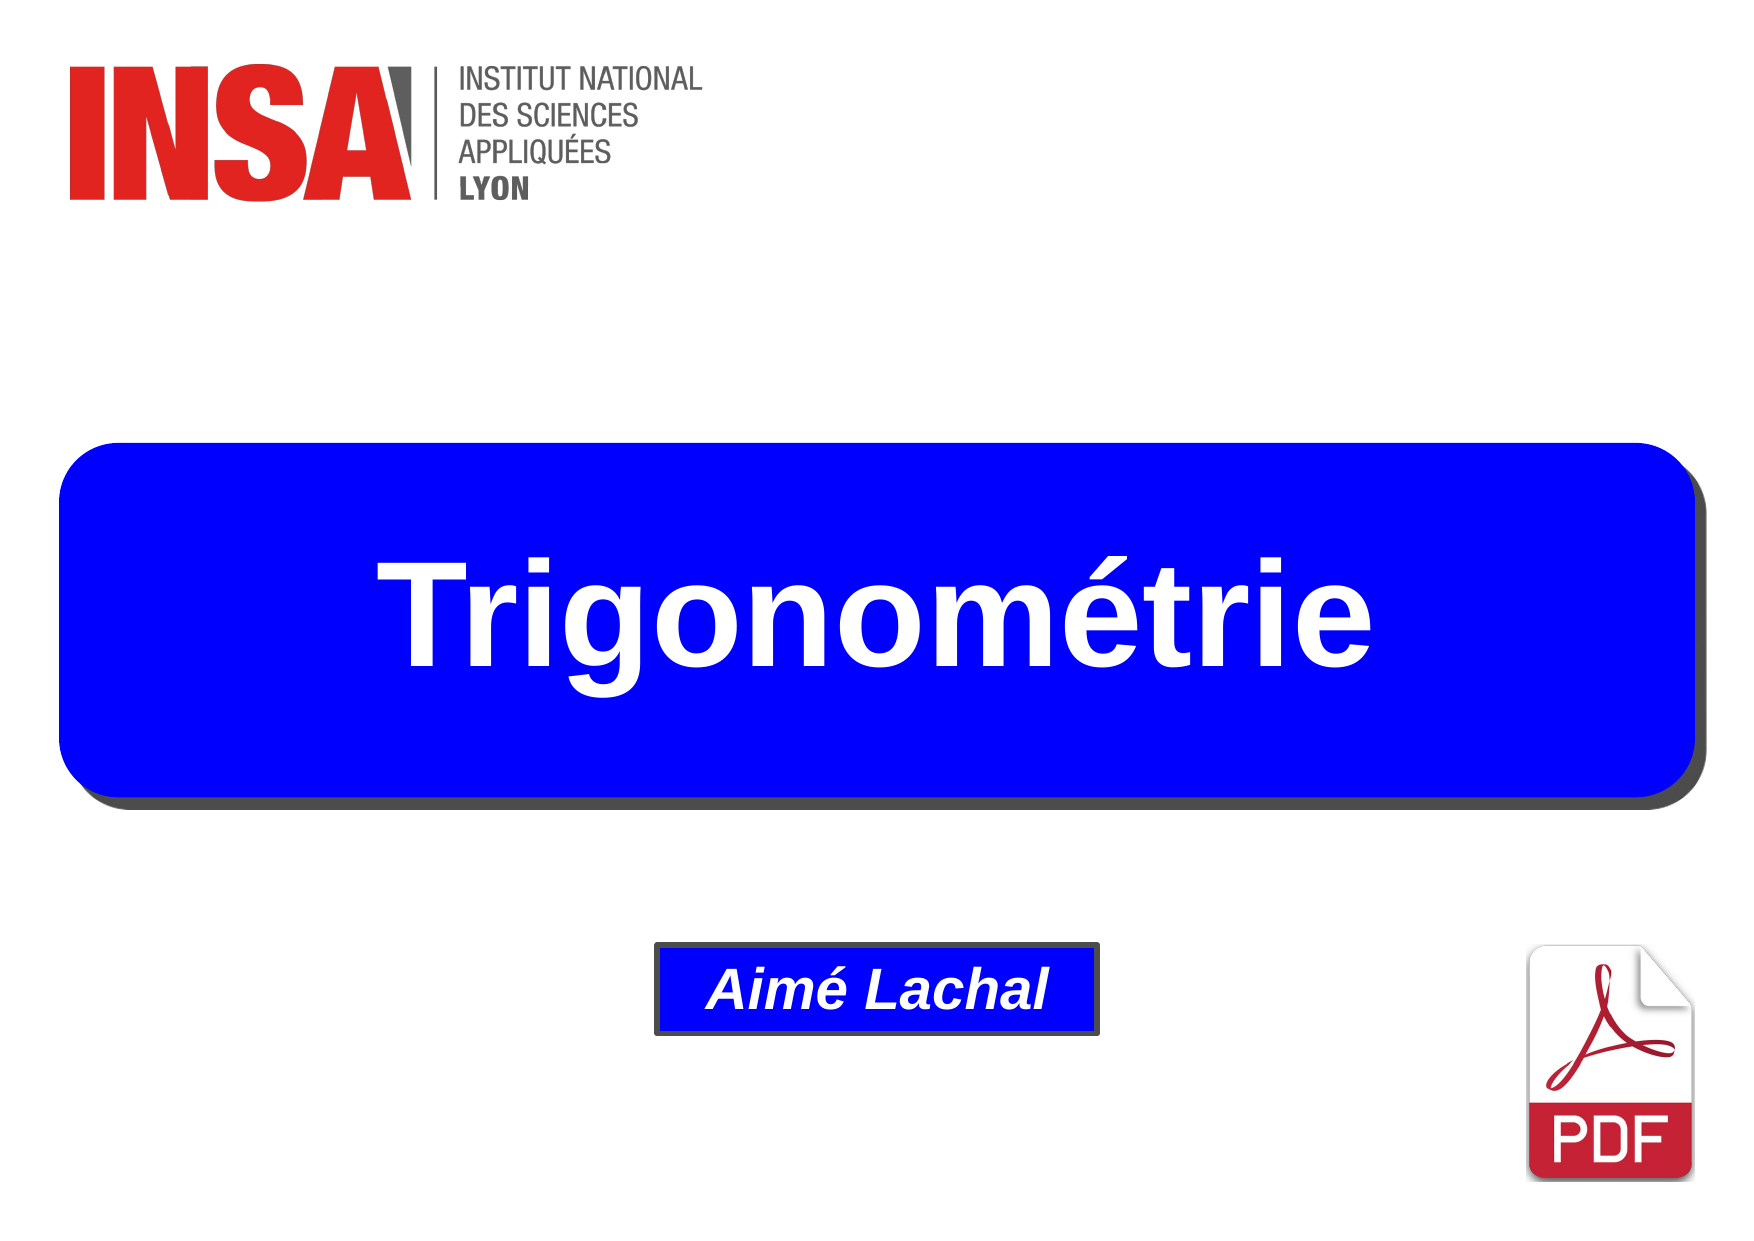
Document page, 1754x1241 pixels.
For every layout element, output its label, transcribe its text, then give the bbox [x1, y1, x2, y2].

picture [59, 58, 713, 207]
picture [1526, 944, 1695, 1182]
text_box Trigonométrie [59, 442, 1695, 798]
title Aimé Lachal [657, 944, 1098, 1034]
